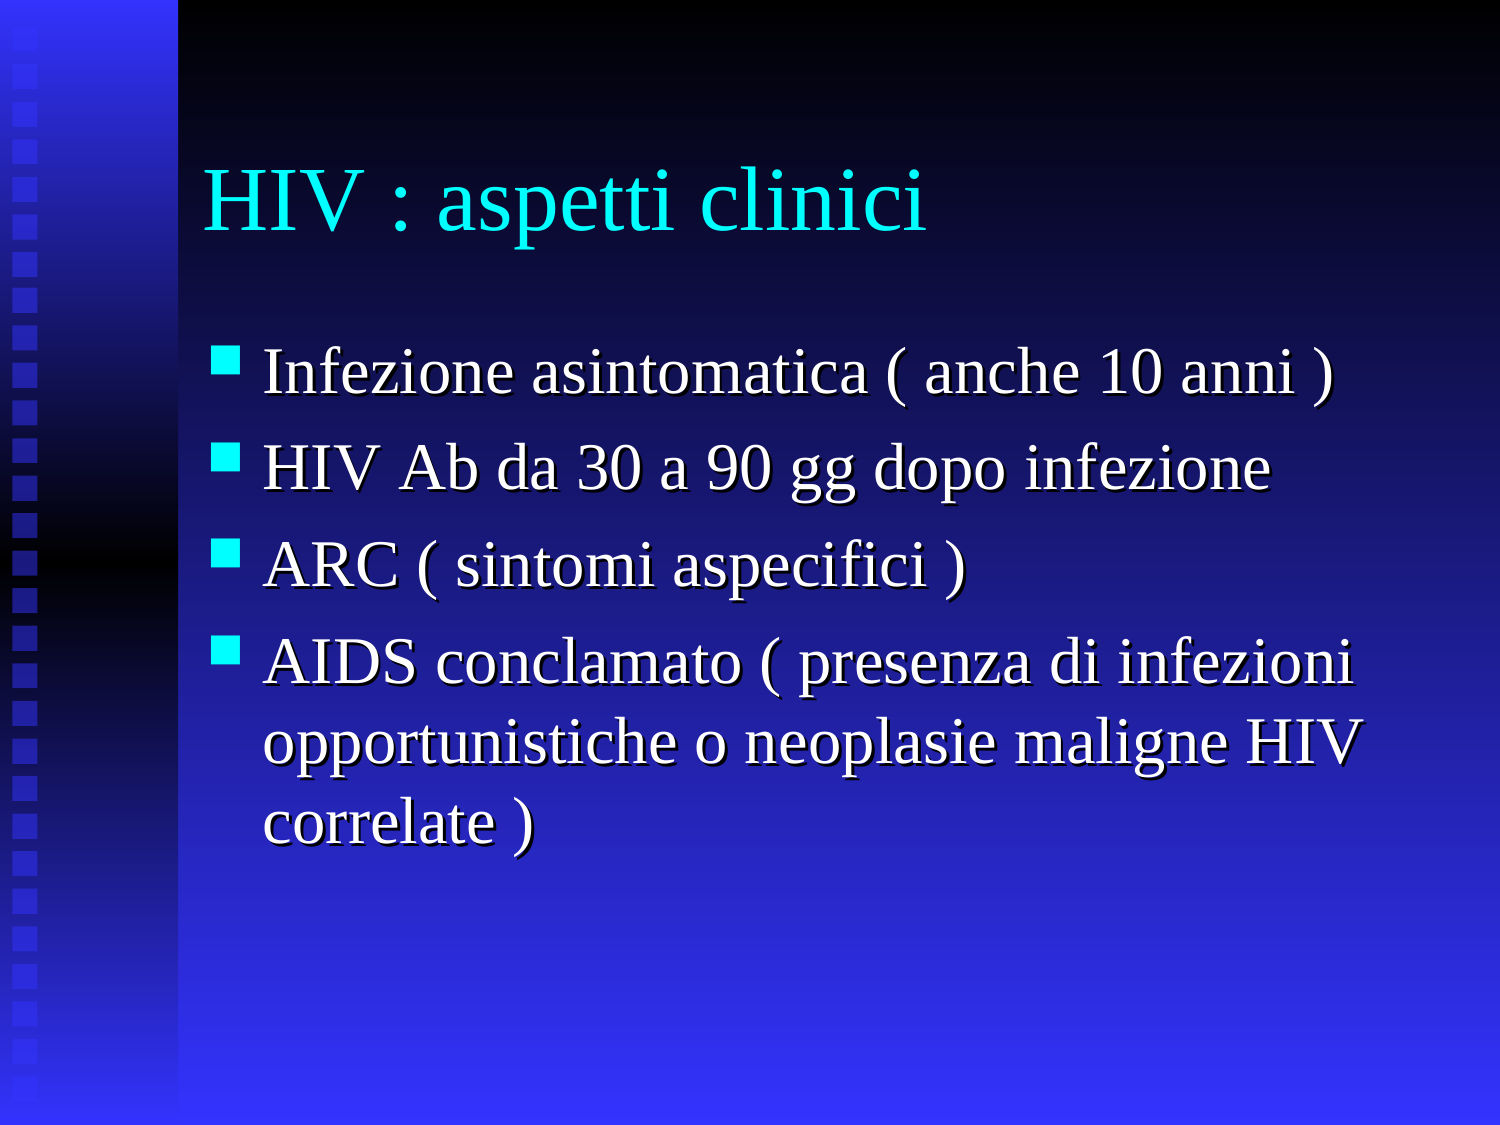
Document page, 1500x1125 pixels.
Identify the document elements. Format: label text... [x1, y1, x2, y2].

text_box Infezione asintomatica ( anche 10 anni ) HIV Ab da 30 a 90 gg dopo infezione ARC ( sintomi aspecifici ) AIDS conclamato ( presenza di infezioni opportunistiche o neoplasie maligne HIV correlate ) [191, 319, 1467, 995]
text_box HIV : aspetti clinici [187, 99, 1463, 288]
